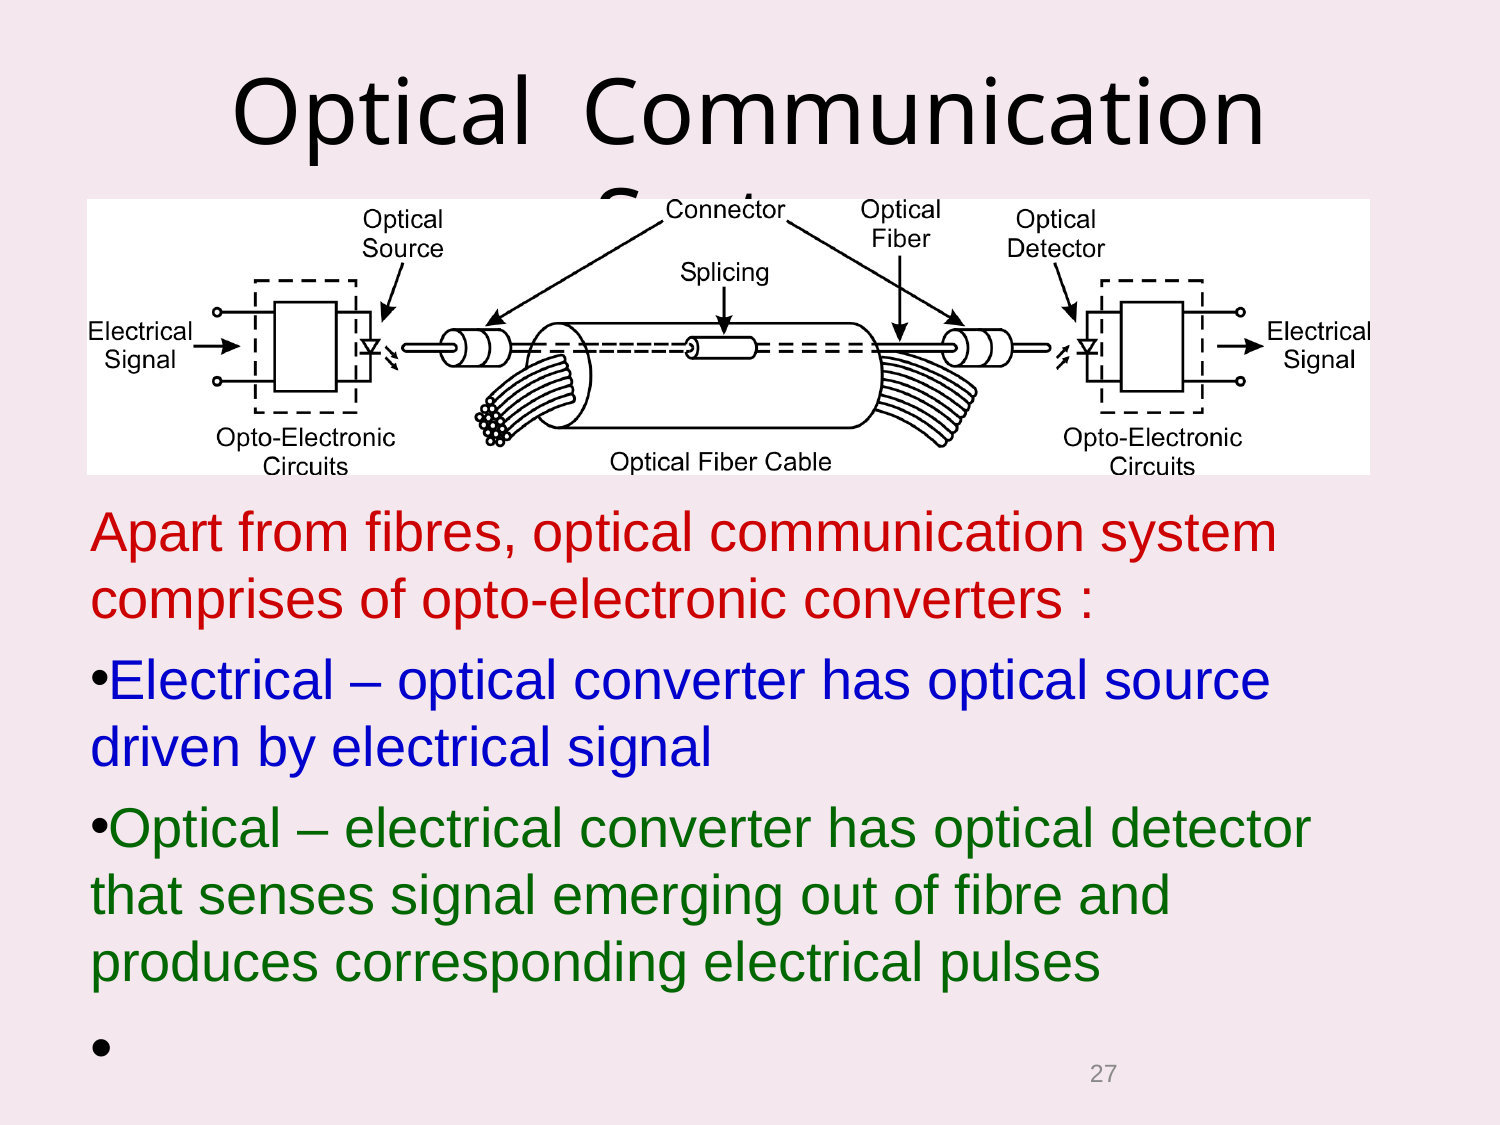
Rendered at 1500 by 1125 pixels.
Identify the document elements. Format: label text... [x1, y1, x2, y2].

title Optical Communication System [75, 45, 1426, 233]
list Apart from fibres, optical communication system comprises of opto-electronic converters : Electrical – optical converter has optical source driven by electrical signal Optical – electrical converter has optical detector that senses signal emerging out of fibre and produces corresponding electrical pulses [75, 262, 1426, 1005]
picture [87, 200, 1370, 476]
text_box [1074, 1042, 1426, 1103]
